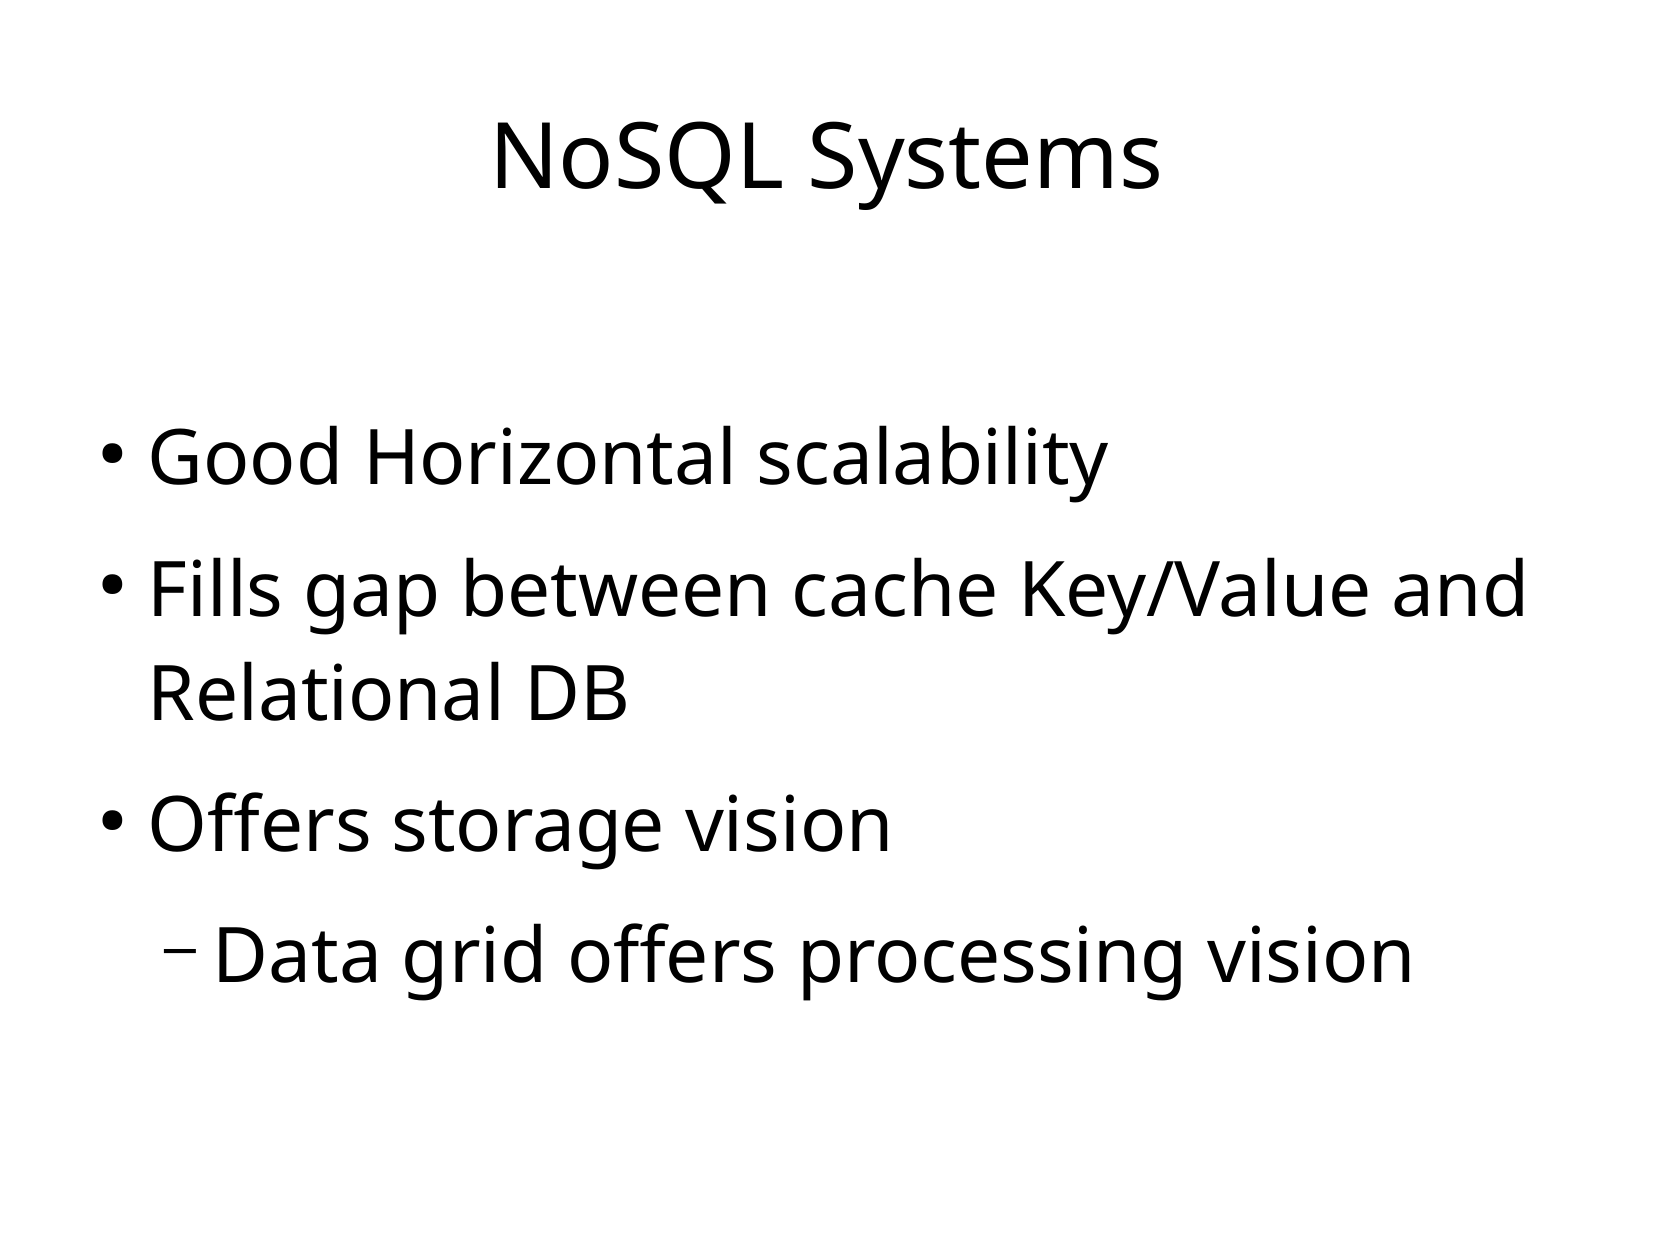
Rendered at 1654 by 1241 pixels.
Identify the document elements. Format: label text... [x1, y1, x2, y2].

list Good Horizontal scalability Fills gap between cache Key/Value and Relational DB Offers storage vision Data grid offers processing vision [82, 290, 1571, 1010]
title NoSQL Systems [82, 49, 1571, 257]
